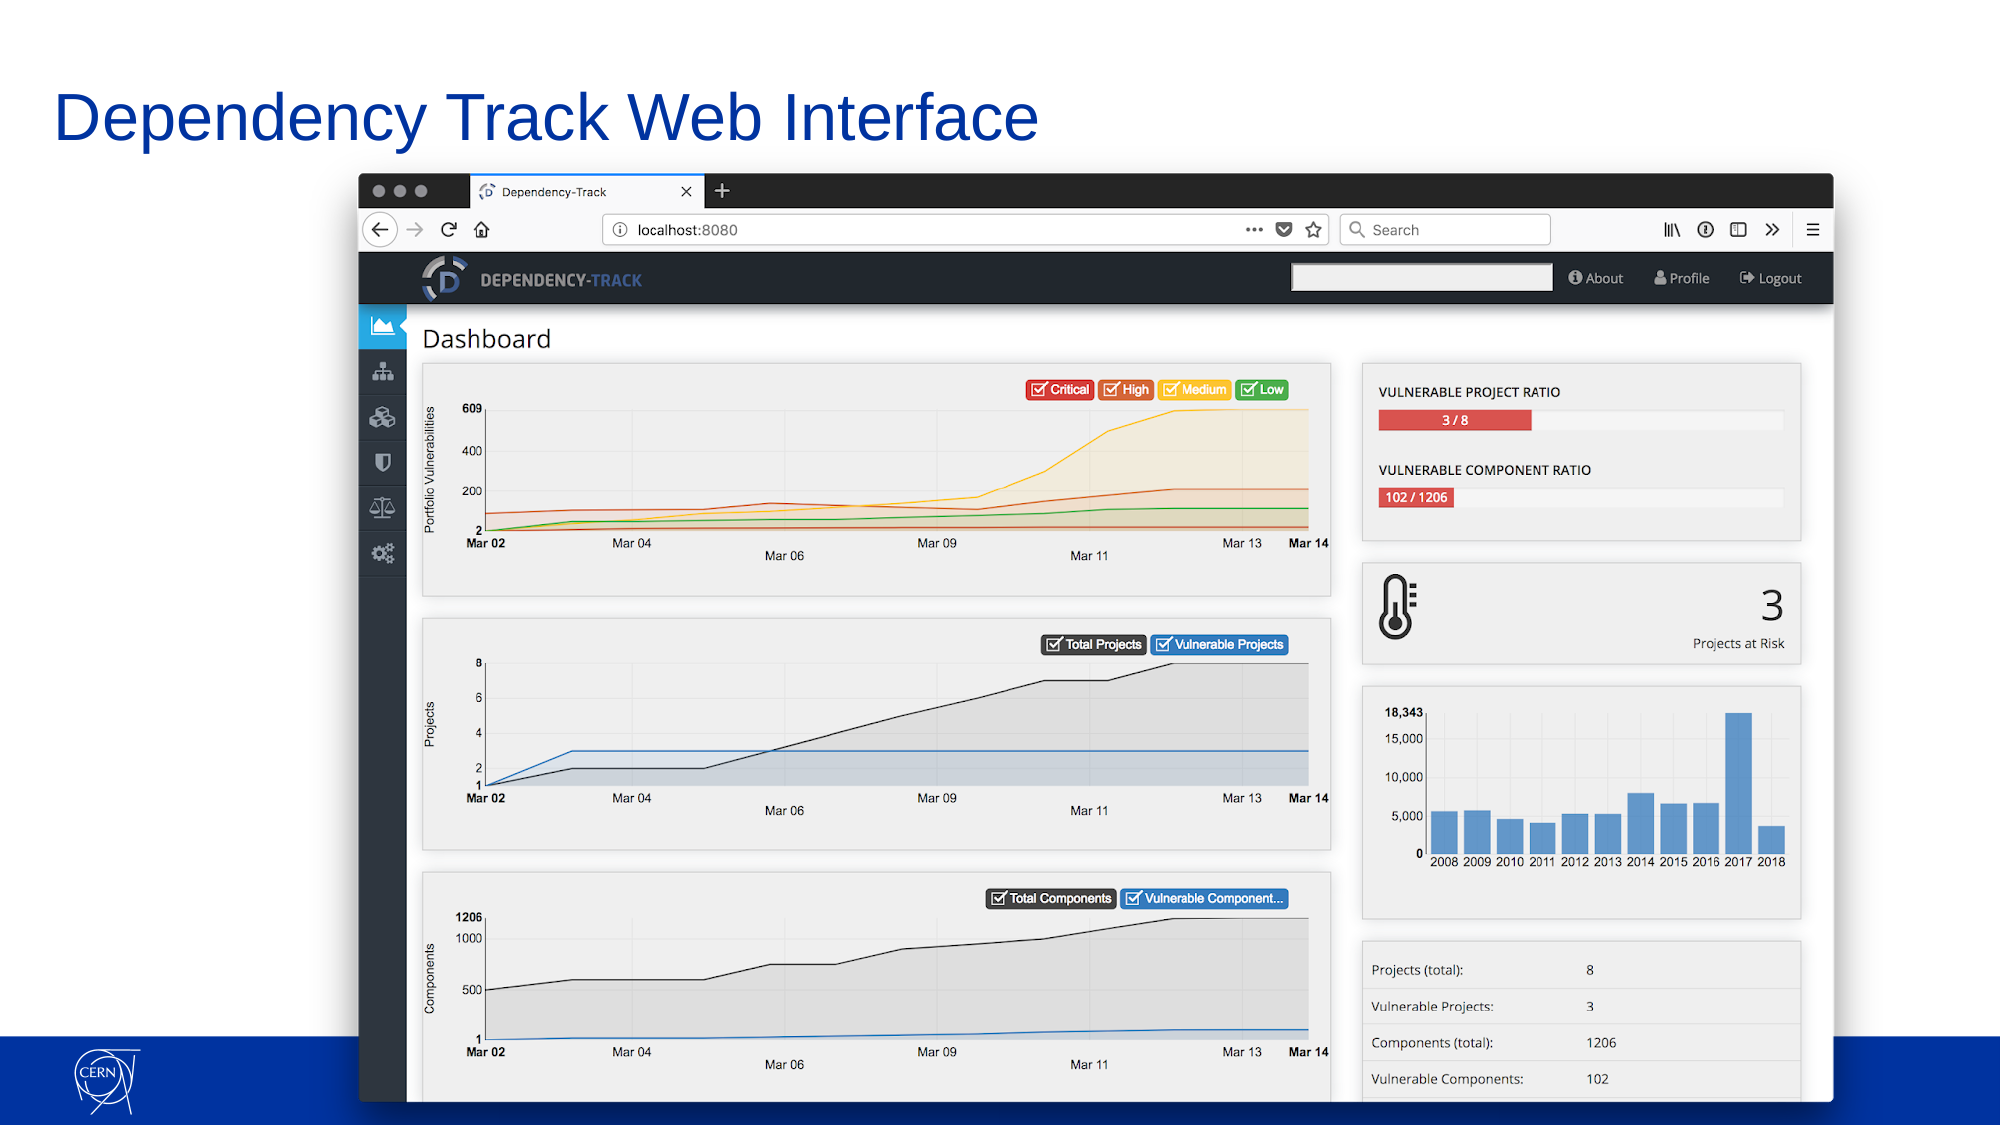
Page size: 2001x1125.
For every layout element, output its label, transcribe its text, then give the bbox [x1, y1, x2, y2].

picture [0, 140, 2000, 1125]
title Dependency Track Web Interface [53, 29, 1921, 205]
